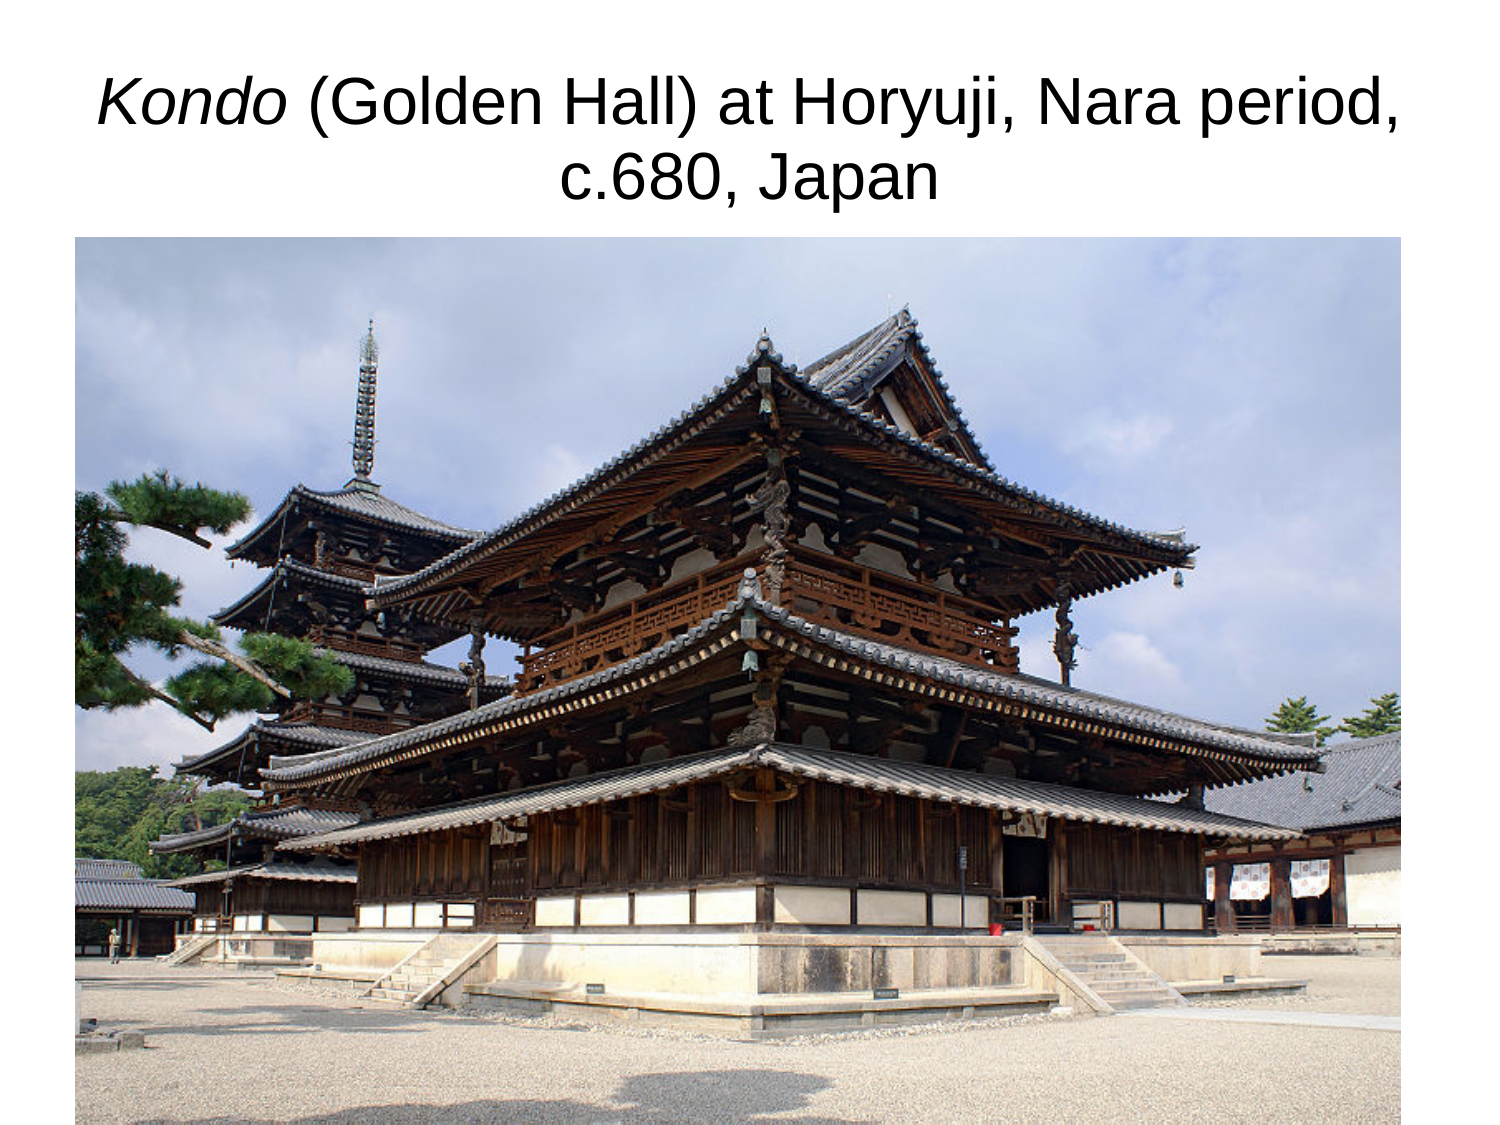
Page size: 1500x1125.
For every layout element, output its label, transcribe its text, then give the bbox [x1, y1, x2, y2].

picture [75, 237, 1401, 1125]
title Kondo (Golden Hall) at Horyuji, Nara period, c.680, Japan [75, 45, 1426, 233]
